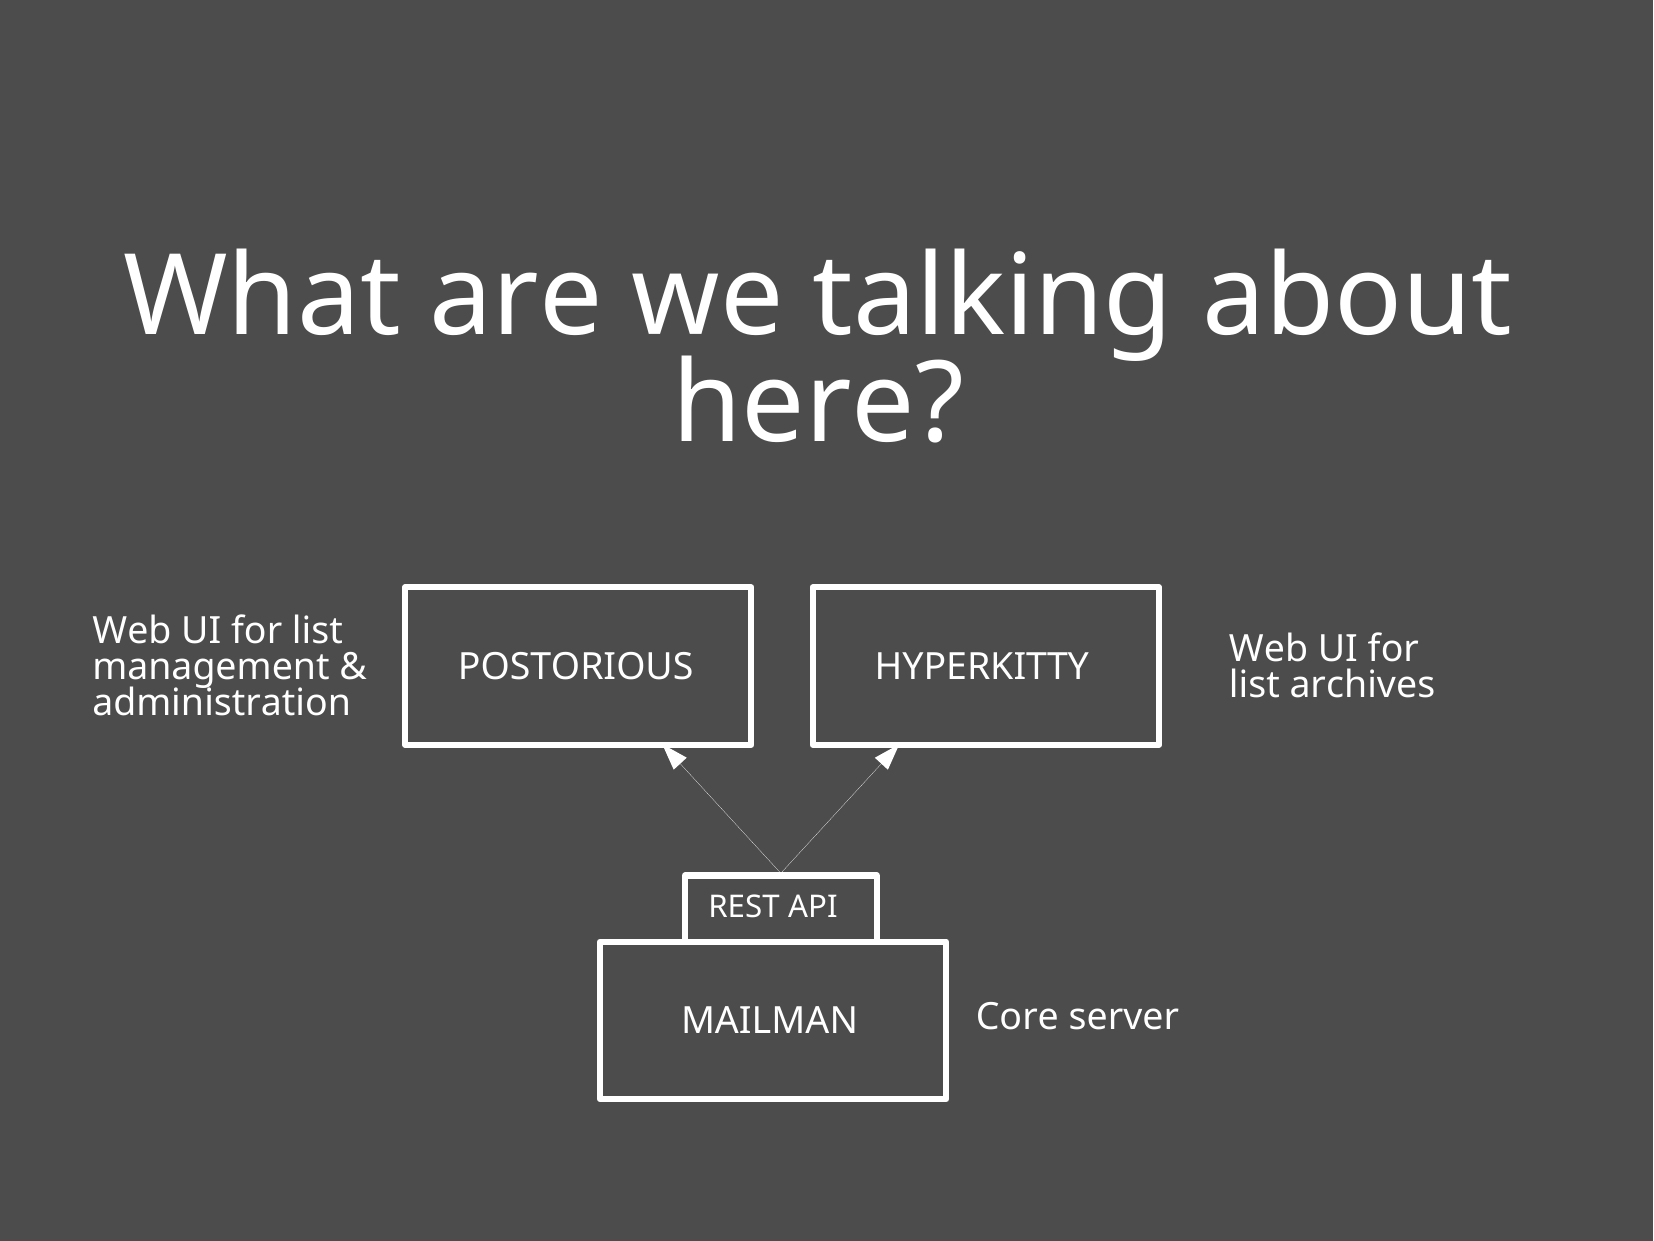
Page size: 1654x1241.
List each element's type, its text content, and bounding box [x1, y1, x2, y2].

title REST API [680, 879, 866, 939]
title MAILMAN [680, 993, 866, 1053]
title What are we talking about here? [112, 221, 1524, 491]
title Web UI for list management & administration [92, 605, 379, 732]
title POSTORIOUS [457, 639, 705, 699]
title Web UI for list archives [1228, 624, 1478, 714]
title HYPERKITTY [874, 639, 1123, 699]
title Core server [975, 989, 1225, 1049]
